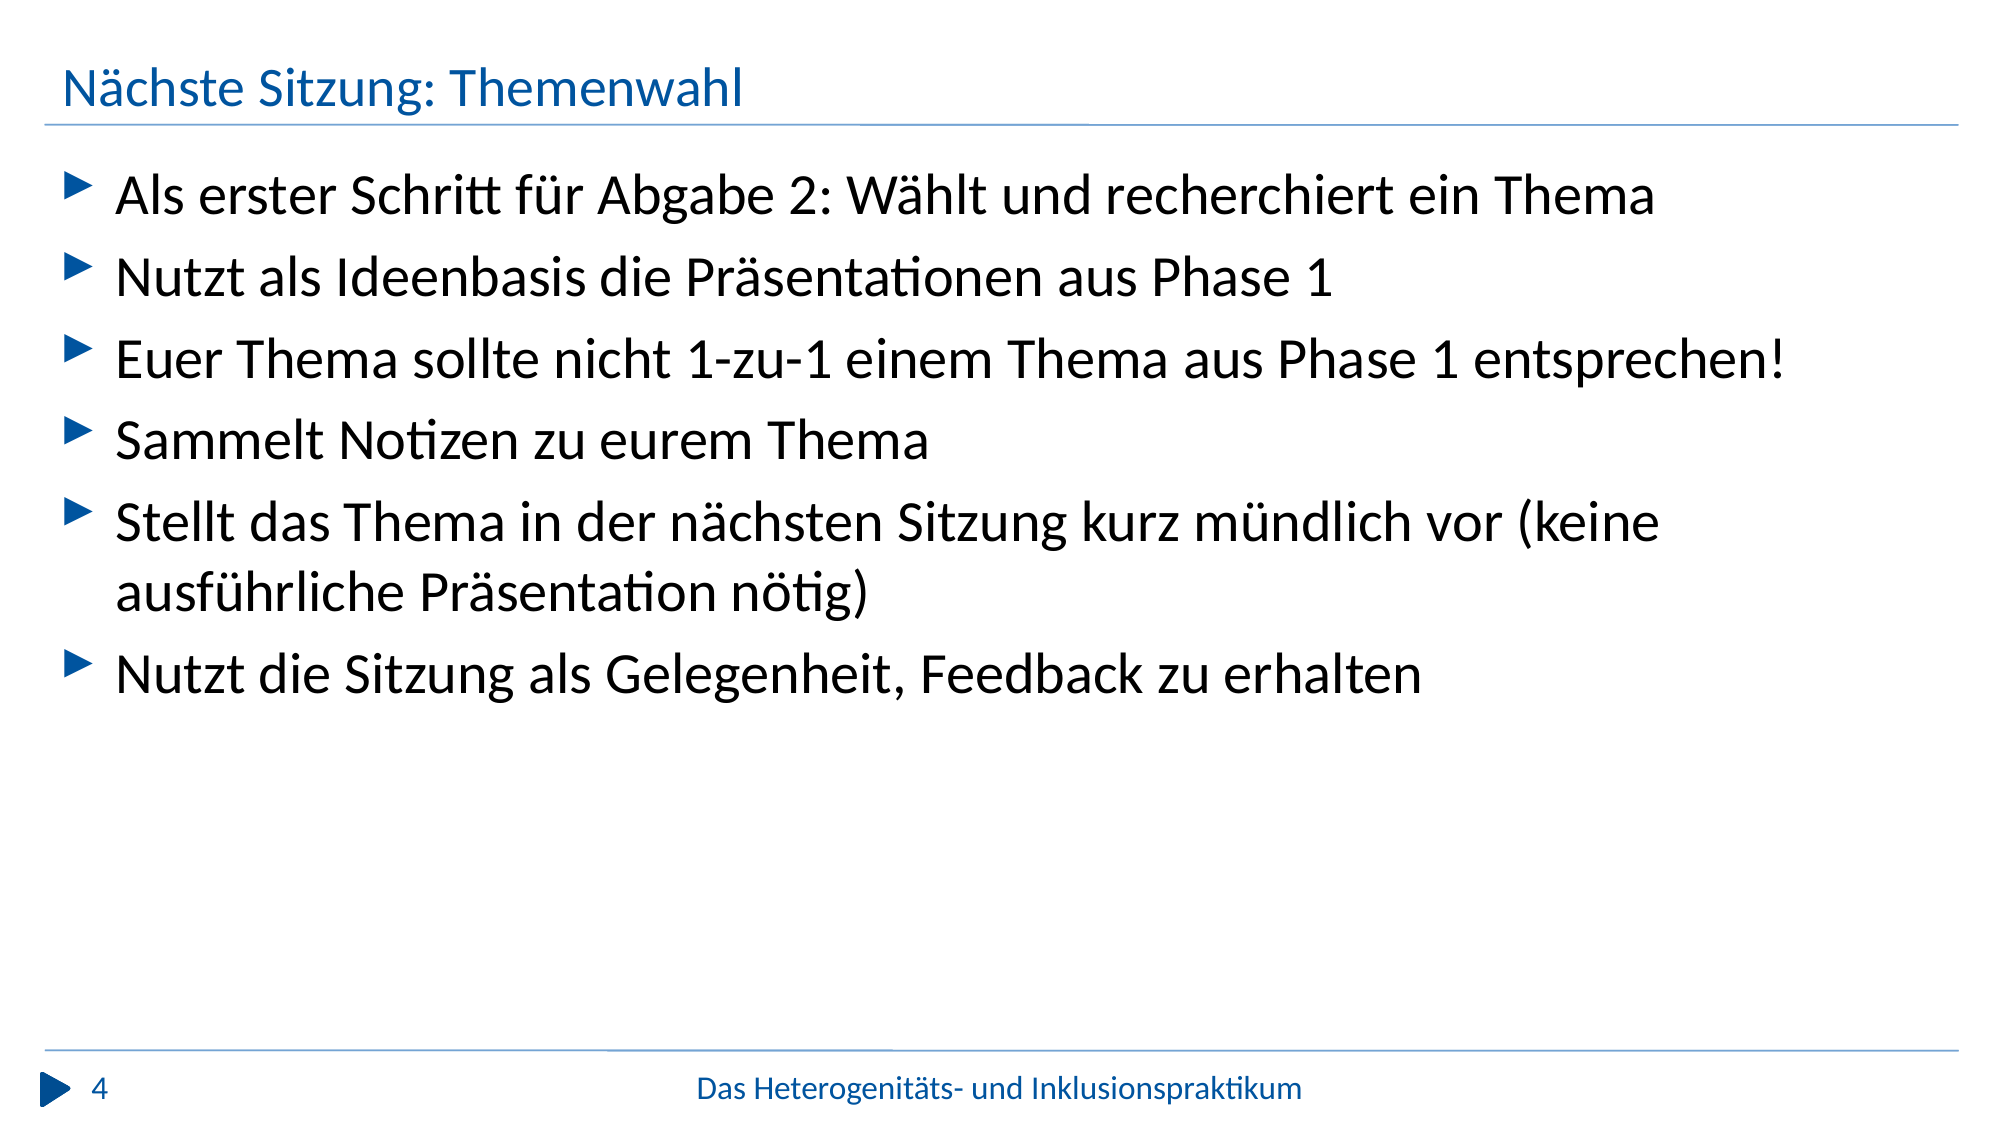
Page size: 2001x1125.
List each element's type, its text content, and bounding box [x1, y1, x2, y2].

list Als erster Schritt für Abgabe 2: Wählt und recherchiert ein Thema Nutzt als Ideenbasis die Präsentationen aus Phase 1 Euer Thema sollte nicht 1-zu-1 einem Thema aus Phase 1 entsprechen! Sammelt Notizen zu eurem Thema Stellt das Thema in der nächsten Sitzung kurz mündlich vor (keine ausführliche Präsentation nötig) Nutzt die Sitzung als Gelegenheit, Feedback zu erhalten [44, 149, 1959, 1035]
footer Das Heterogenitäts- und Inklusionspraktikum [488, 1058, 1512, 1119]
title Nächste Sitzung: Themenwahl [47, 42, 1959, 125]
